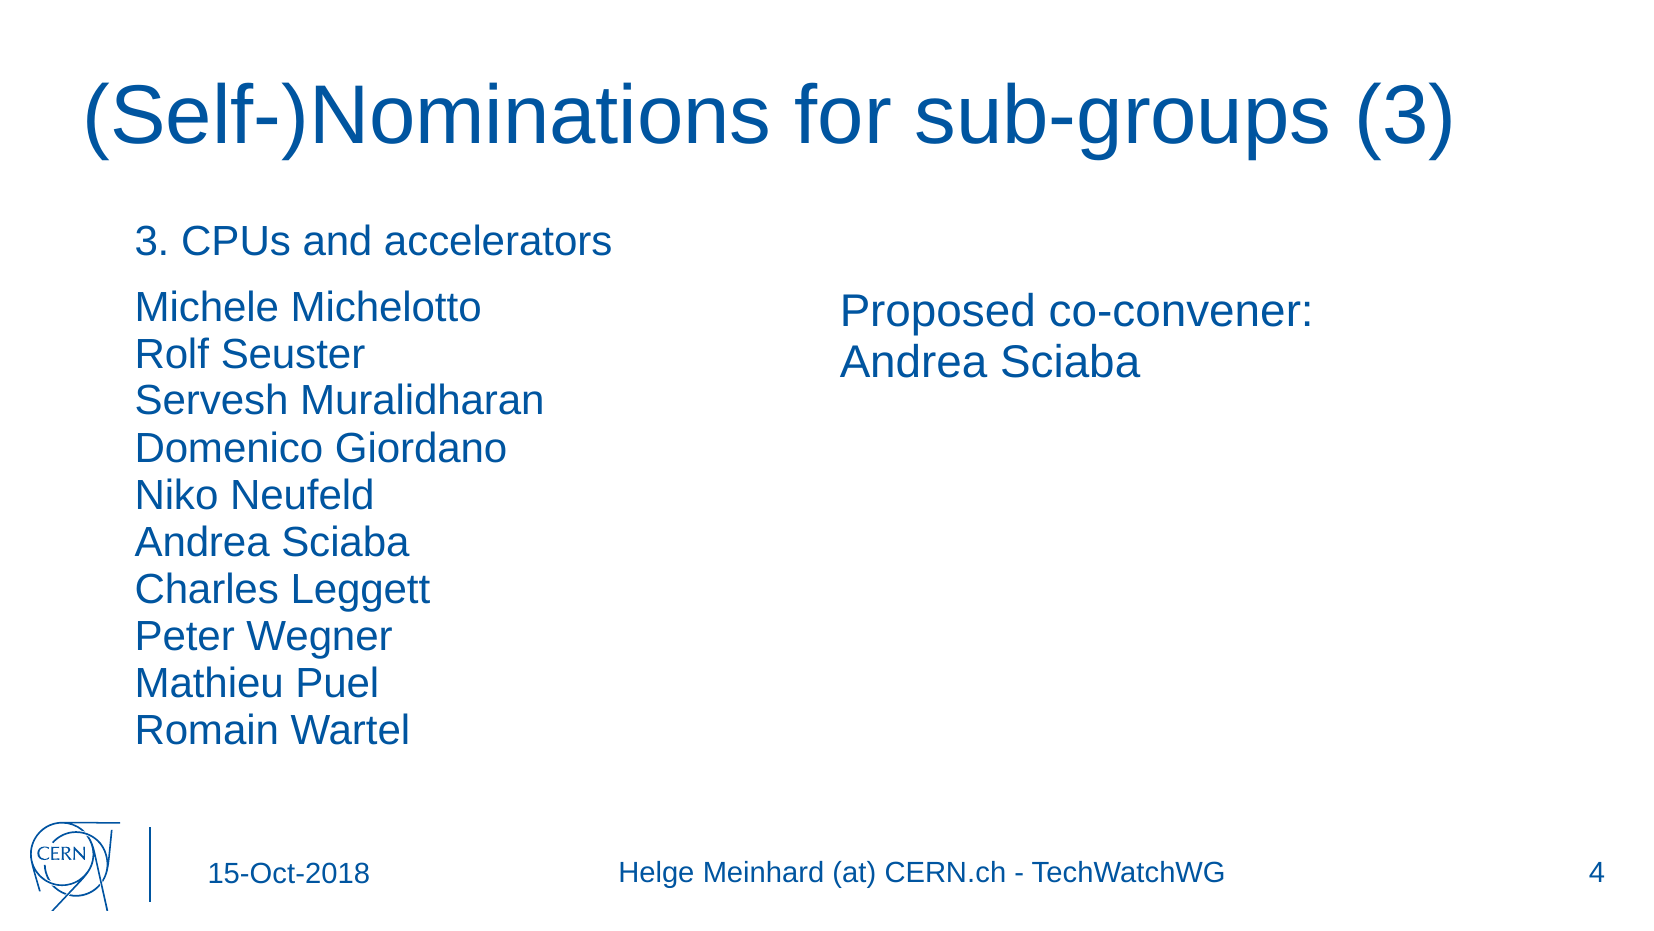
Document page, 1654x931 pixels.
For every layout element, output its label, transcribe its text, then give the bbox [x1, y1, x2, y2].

list 3. CPUs and accelerators Michele Michelotto Rolf Seuster Servesh Muralidharan Domenico Giordano Niko Neufeld Andrea Sciaba Charles Leggett Peter Wegner Mathieu Puel Romain Wartel [90, 217, 1579, 757]
title (Self-)Nominations for sub-groups (3) [82, 37, 1571, 193]
text_box Proposed co-convener: Andrea Sciaba [825, 277, 1411, 395]
